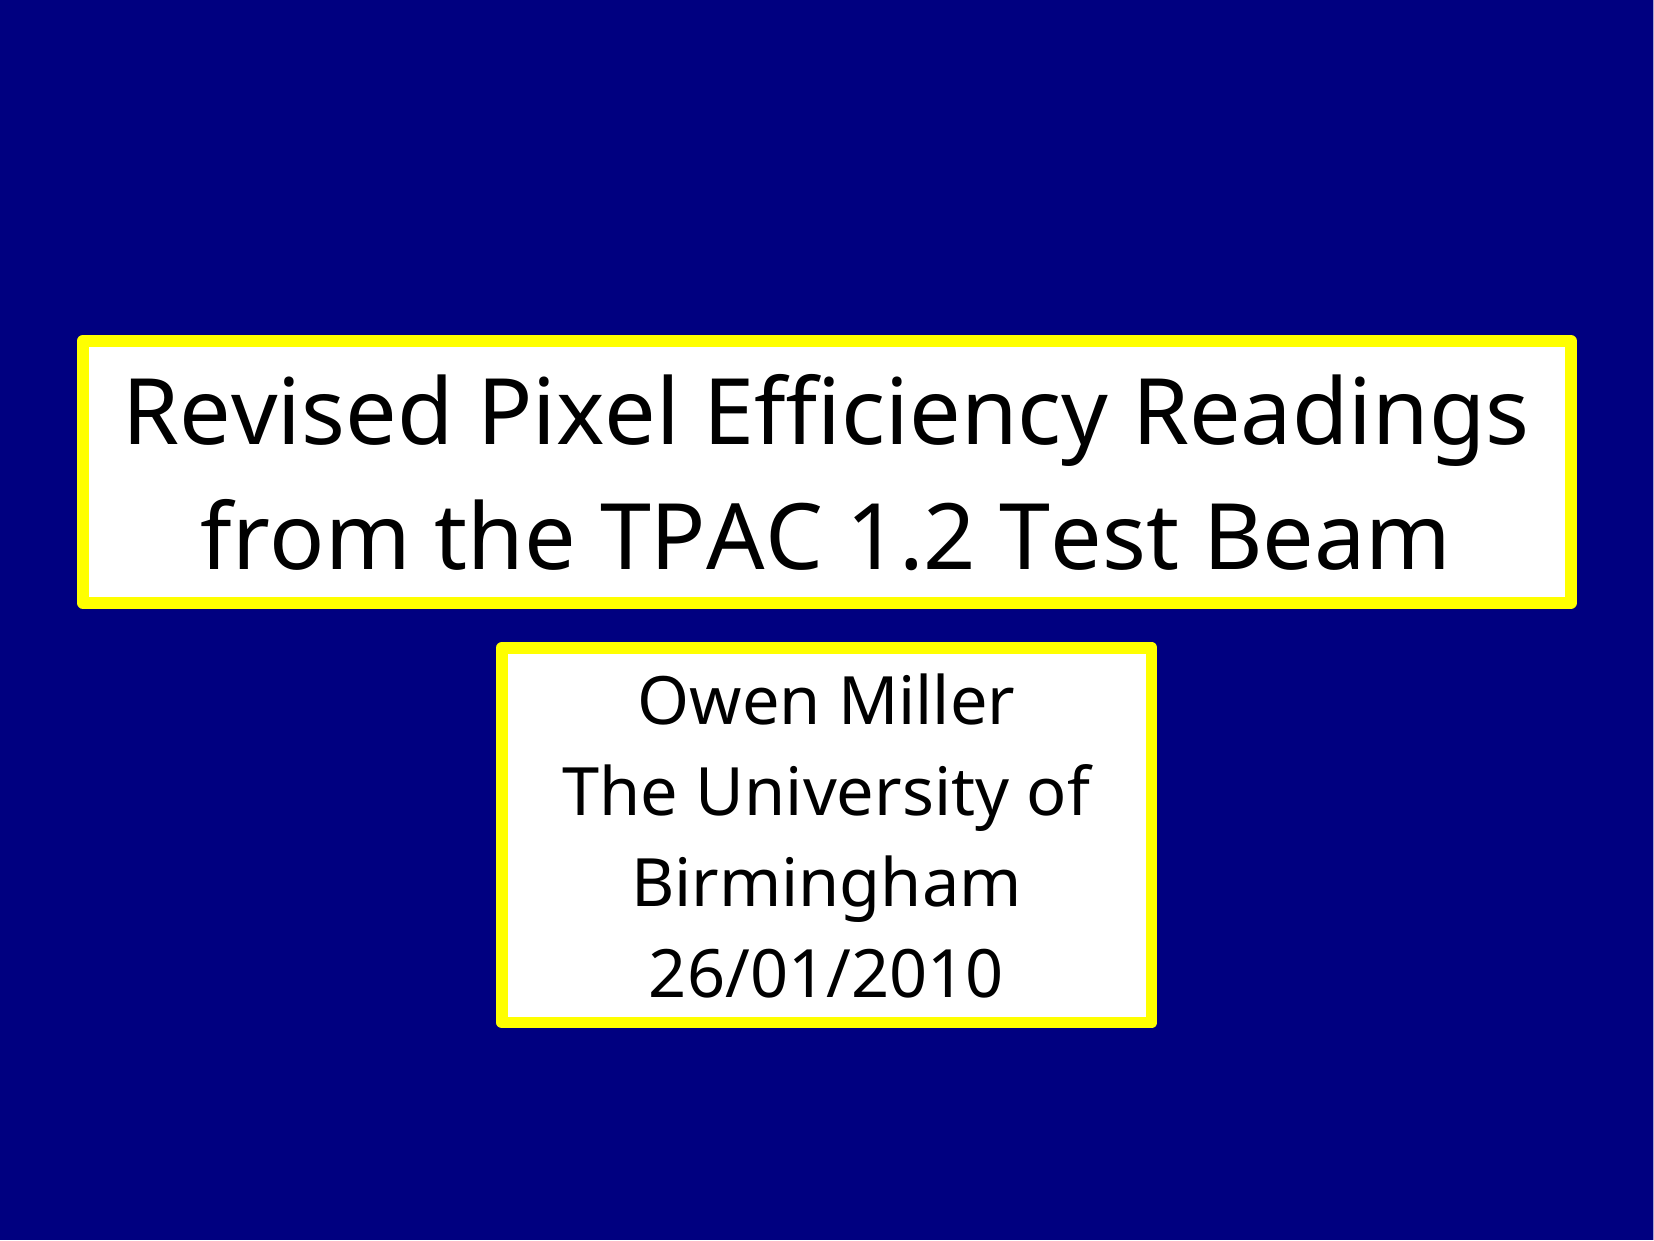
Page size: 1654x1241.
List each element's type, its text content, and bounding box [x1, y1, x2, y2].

title Revised Pixel Efficiency Readings from the TPAC 1.2 Test Beam [82, 351, 1571, 592]
subtitle Owen Miller The University of Birmingham 26/01/2010 [501, 667, 1152, 1003]
